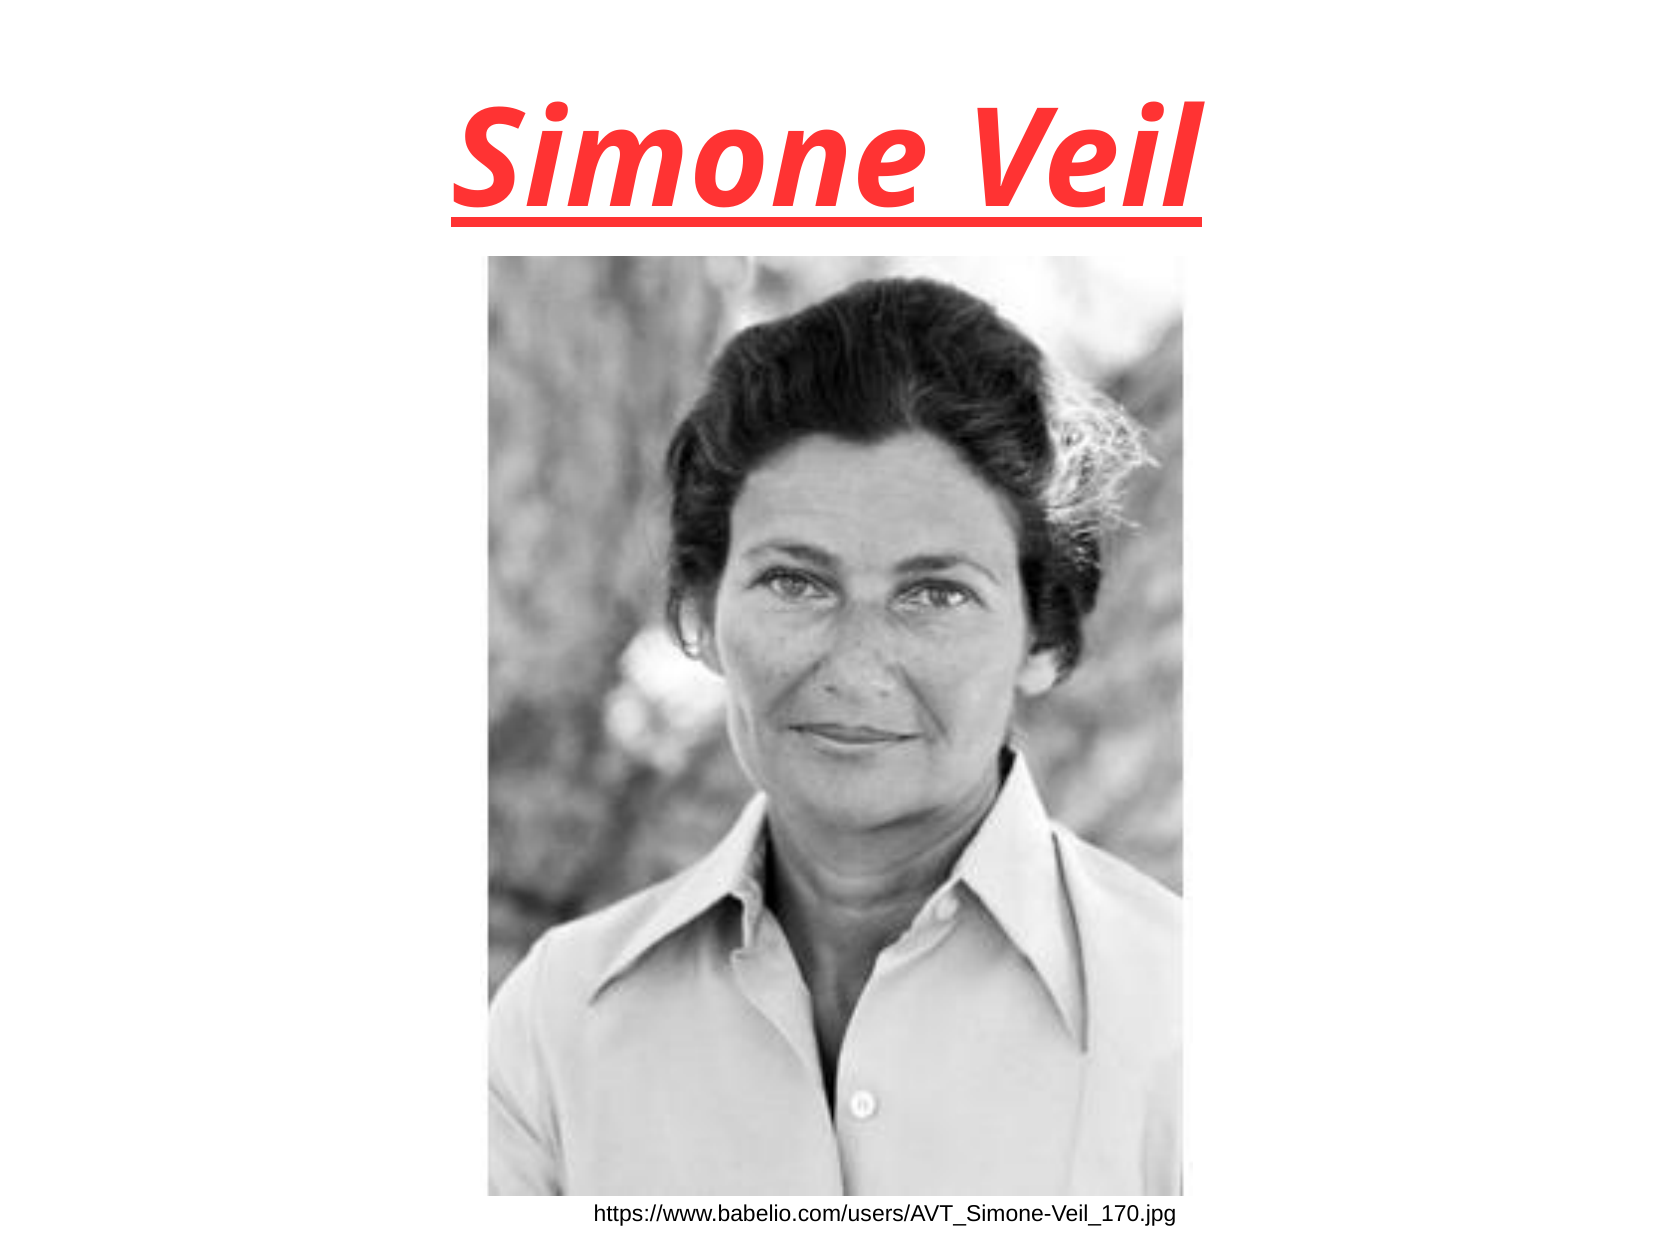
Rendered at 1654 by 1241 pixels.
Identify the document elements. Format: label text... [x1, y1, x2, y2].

title Simone Veil [82, 49, 1571, 257]
text_box https://www.babelio.com/users/AVT_Simone-Veil_170.jpg [578, 1192, 1430, 1238]
picture [480, 256, 1193, 1196]
